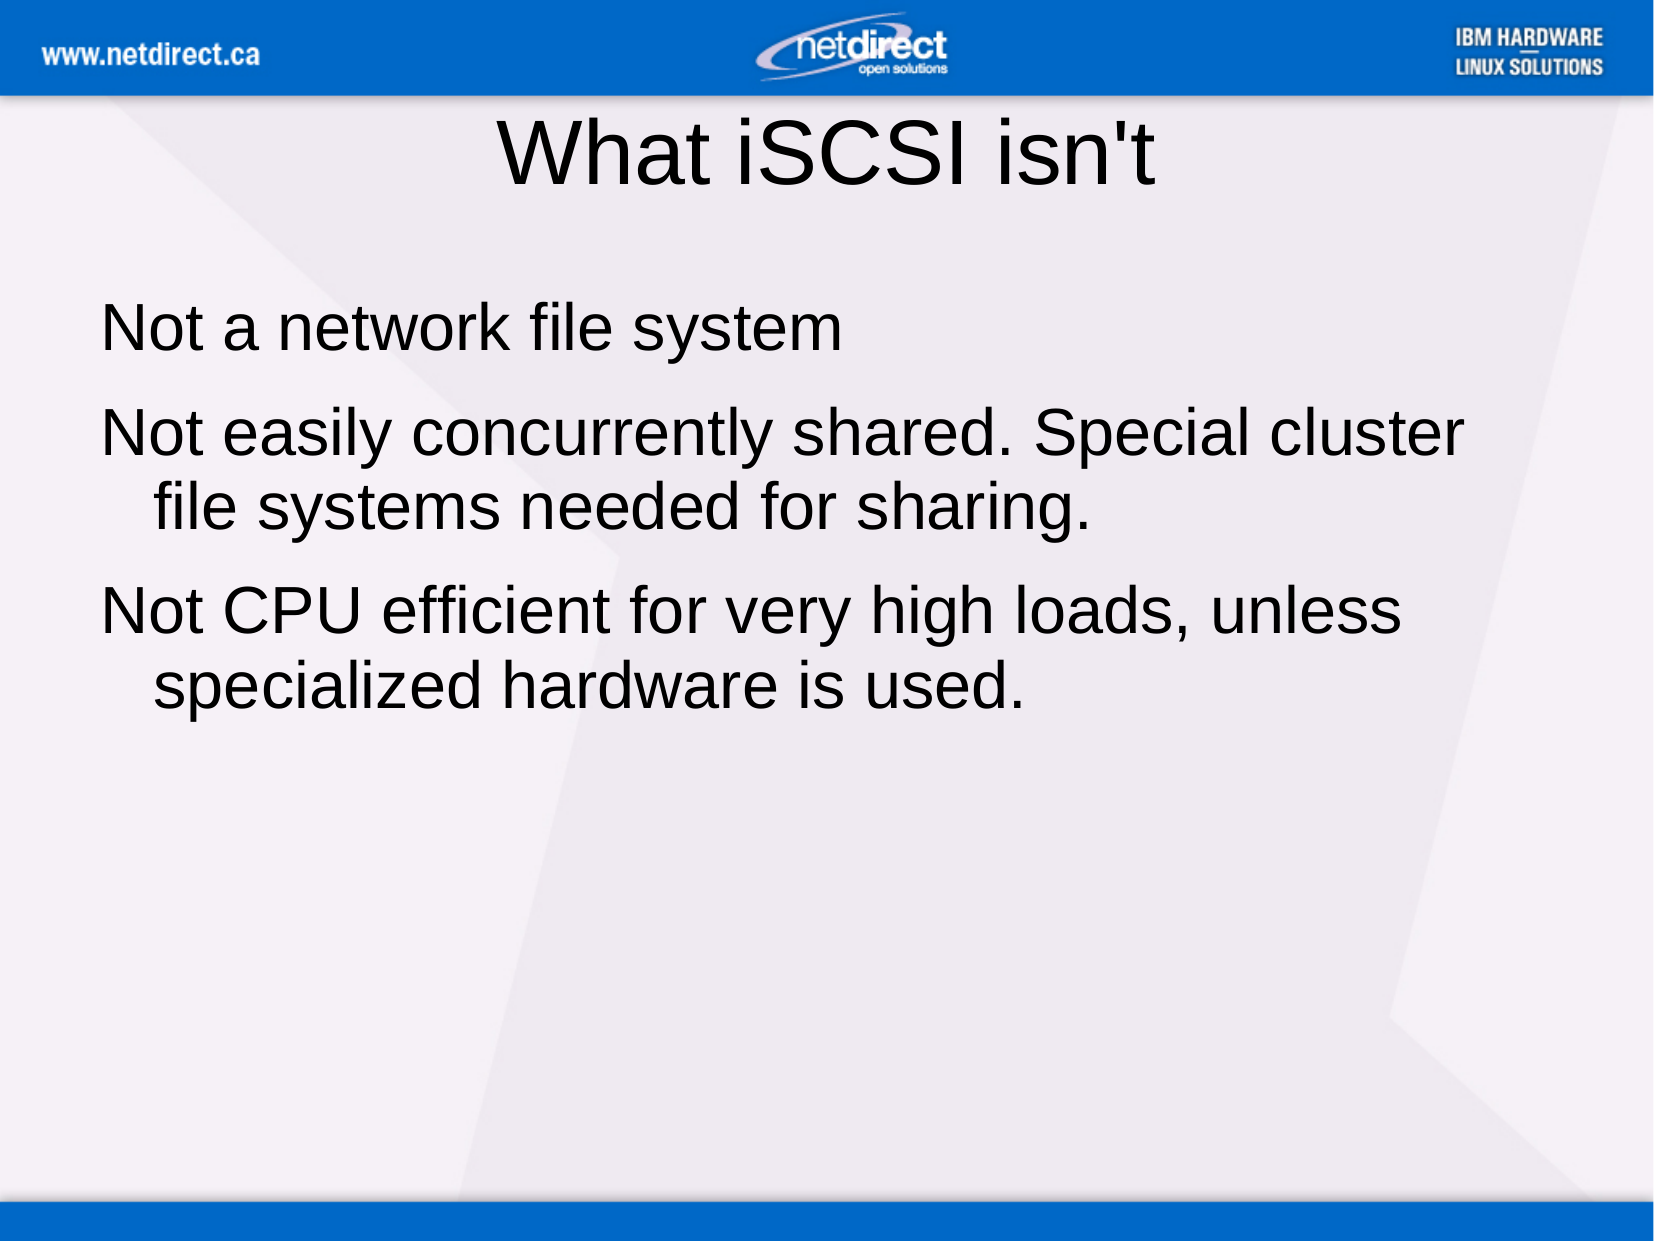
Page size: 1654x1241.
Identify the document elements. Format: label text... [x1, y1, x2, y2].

list Not a network file system Not easily concurrently shared. Special cluster file systems needed for sharing. Not CPU efficient for very high loads, unless specialized hardware is used. [82, 290, 1571, 1109]
picture [0, 0, 1654, 1241]
title What iSCSI isn't [82, 49, 1571, 257]
